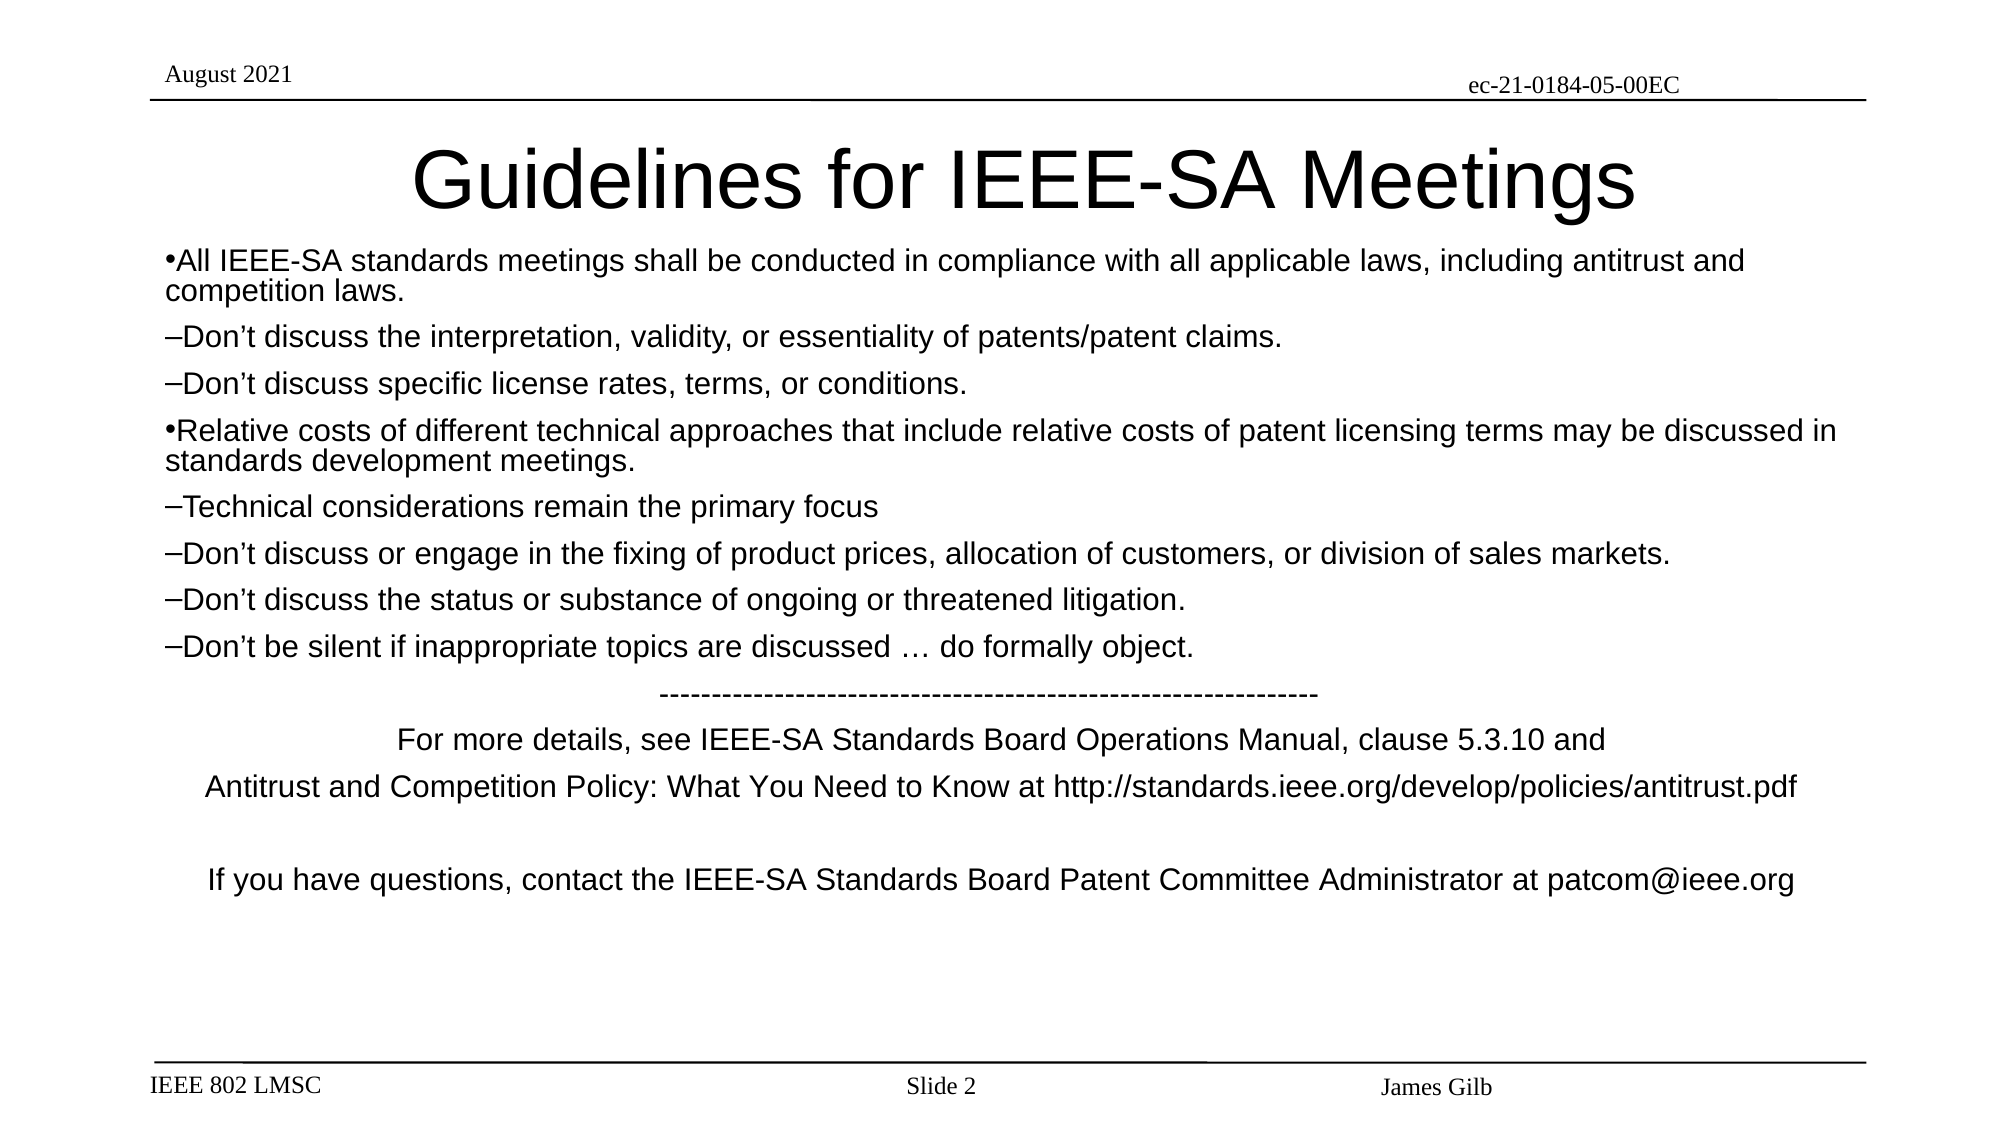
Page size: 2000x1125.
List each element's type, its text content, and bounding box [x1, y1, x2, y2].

text_box Slide [799, 1069, 1083, 1108]
title Guidelines for IEEE-SA Meetings [149, 112, 1900, 238]
list All IEEE-SA standards meetings shall be conducted in compliance with all applicable laws, including antitrust and competition laws. Don’t discuss the interpretation, validity, or essentiality of patents/patent claims. Don’t discuss specific license rates, terms, or conditions. Relative costs of different technical approaches that include relative costs of patent licensing terms may be discussed in standards development meetings. Technical considerations remain the primary focus Don’t discuss or engage in the fixing of product prices, allocation of customers, or division of sales markets. Don’t discuss the status or substance of ongoing or threatened litigation. Don’t be silent if inappropriate topics are discussed … do formally object. --------------------------------------------------------------- For more details, see IEEE-SA Standards Board Operations Manual, clause 5.3.10 and Antitrust and Competition Policy: What You Need to Know at http://standards.ieee.org/develop/policies/antitrust.pdf If you have questions, contact the IEEE-SA Standards Board Patent Committee Administrator at patcom@ieee.org [149, 239, 1900, 1051]
